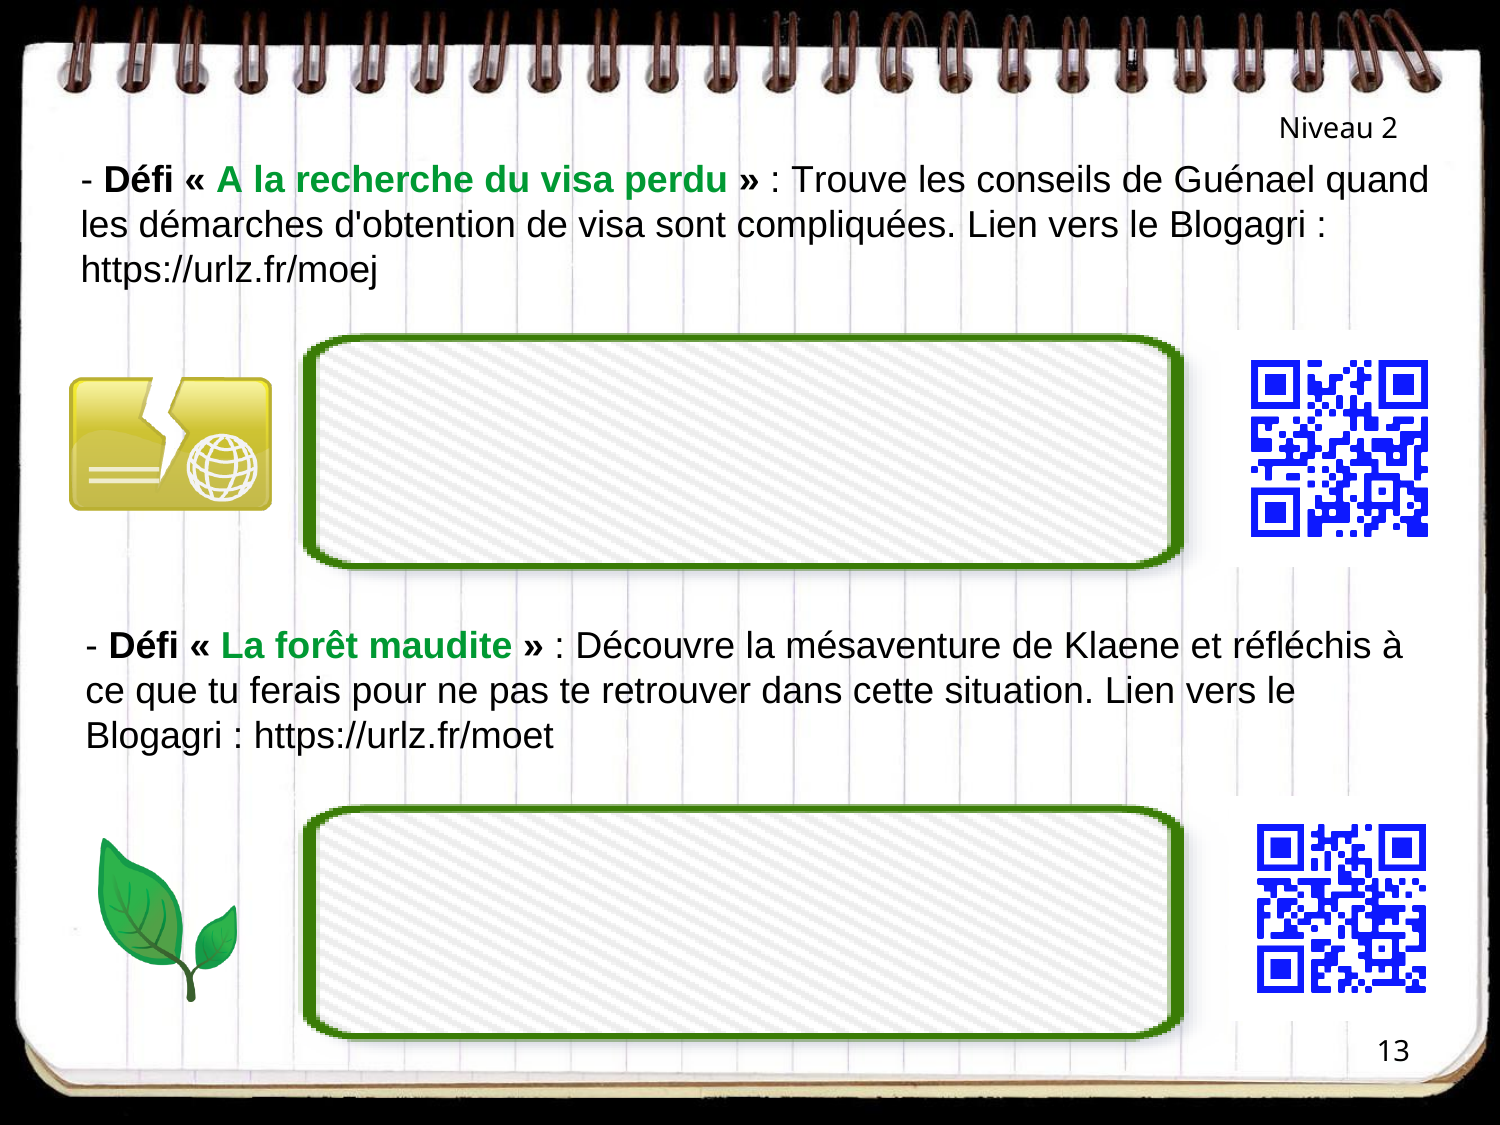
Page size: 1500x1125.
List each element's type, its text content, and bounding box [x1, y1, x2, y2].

text_box <number> [1074, 1024, 1425, 1103]
text_box - Défi « A la recherche du visa perdu » : Trouve les conseils de Guénael quand les démarches d'obtention de visa sont compliquées. Lien vers le Blogagri : https://urlz.fr/moej [65, 102, 1449, 524]
text_box - Défi « La forêt maudite » : Découvre la mésaventure de Klaene et réfléchis à ce que tu ferais pour ne pas te retrouver dans cette situation. Lien vers le Blogagri : https://urlz.fr/moet [70, 613, 1442, 809]
text_box Niveau 2 [1263, 101, 1442, 153]
picture [0, 0, 1500, 1125]
